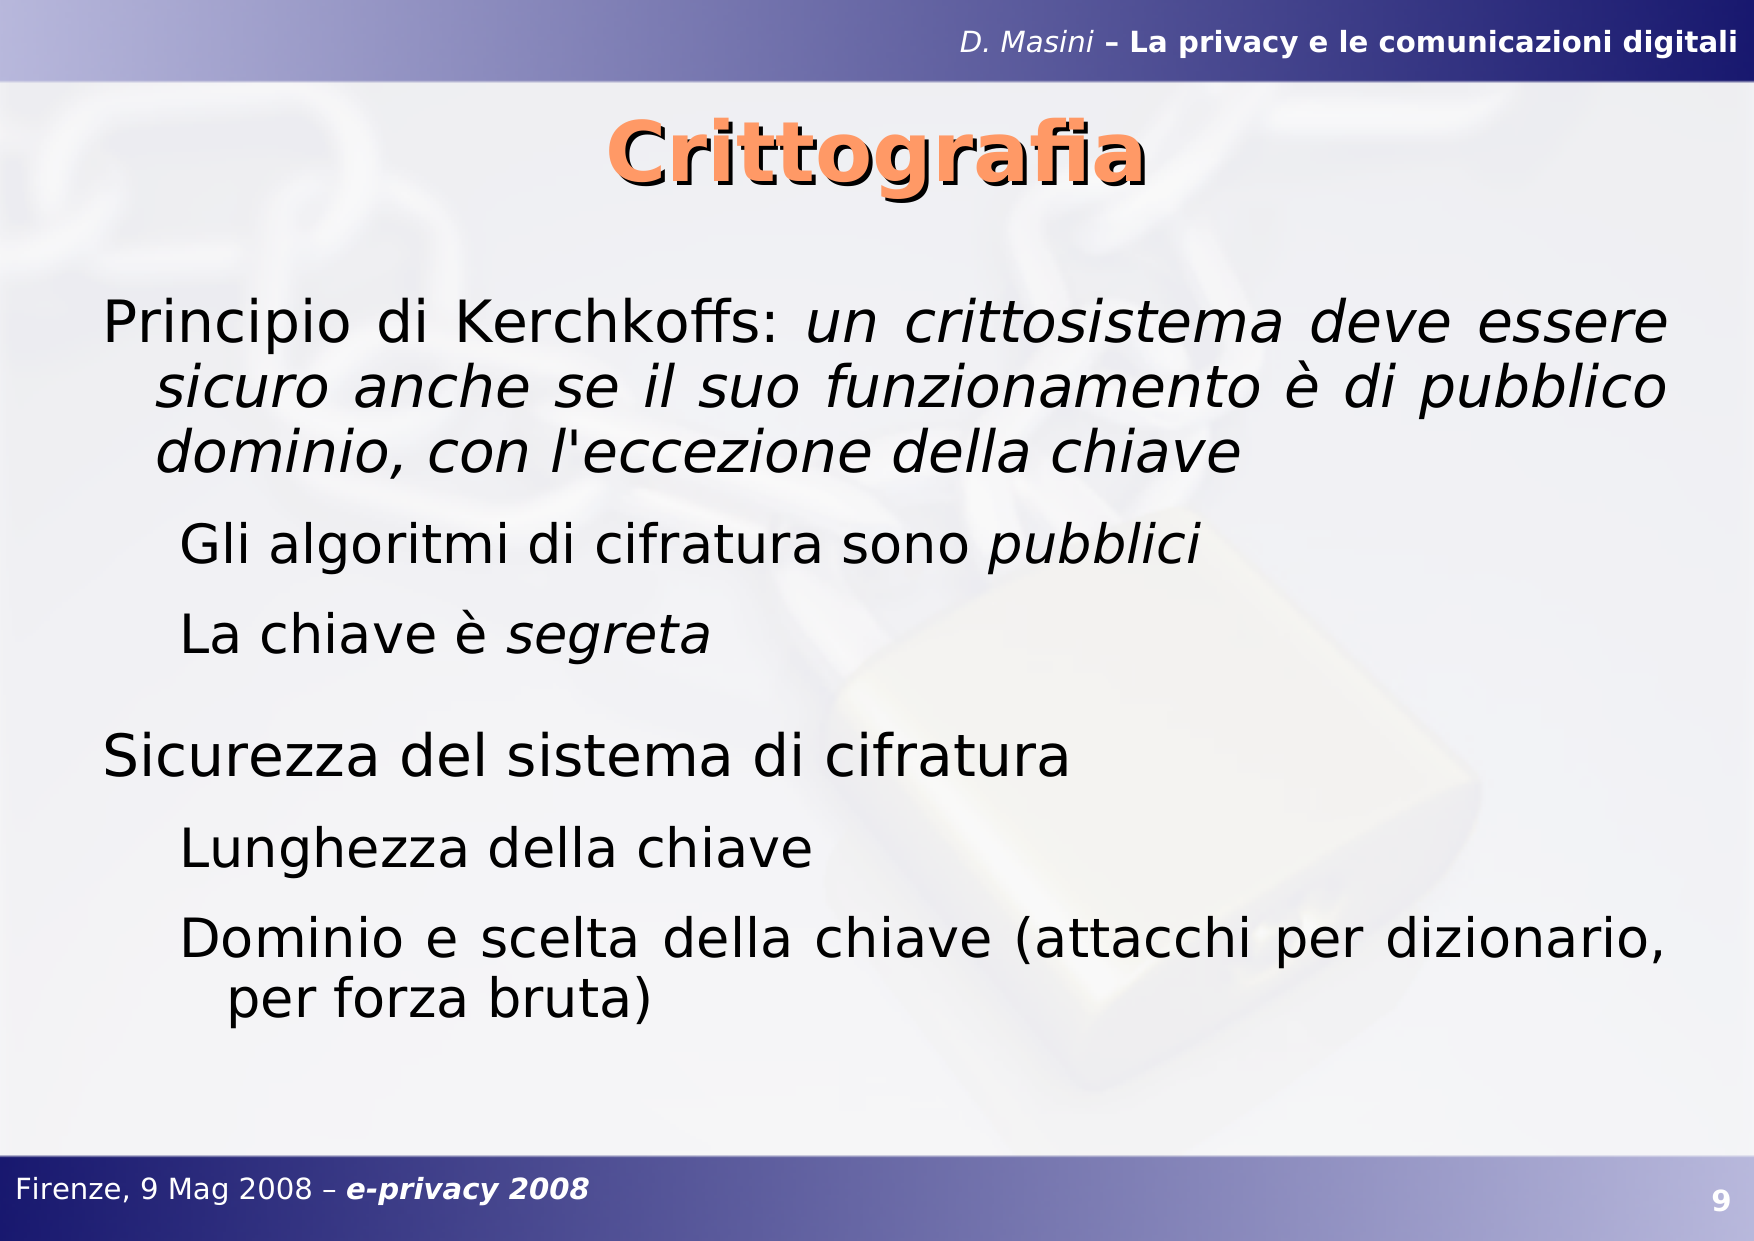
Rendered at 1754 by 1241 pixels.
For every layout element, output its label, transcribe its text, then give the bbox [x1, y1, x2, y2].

picture [0, 0, 1754, 1241]
list Principio di Kerchkoffs: un crittosistema deve essere sicuro anche se il suo funzionamento è di pubblico dominio, con l'eccezione della chiave Gli algoritmi di cifratura sono pubblici La chiave è segreta Sicurezza del sistema di cifratura Lunghezza della chiave Dominio e scelta della chiave (attacchi per dizionario, per forza bruta) [84, 290, 1670, 1077]
title Crittografia [87, 49, 1667, 257]
